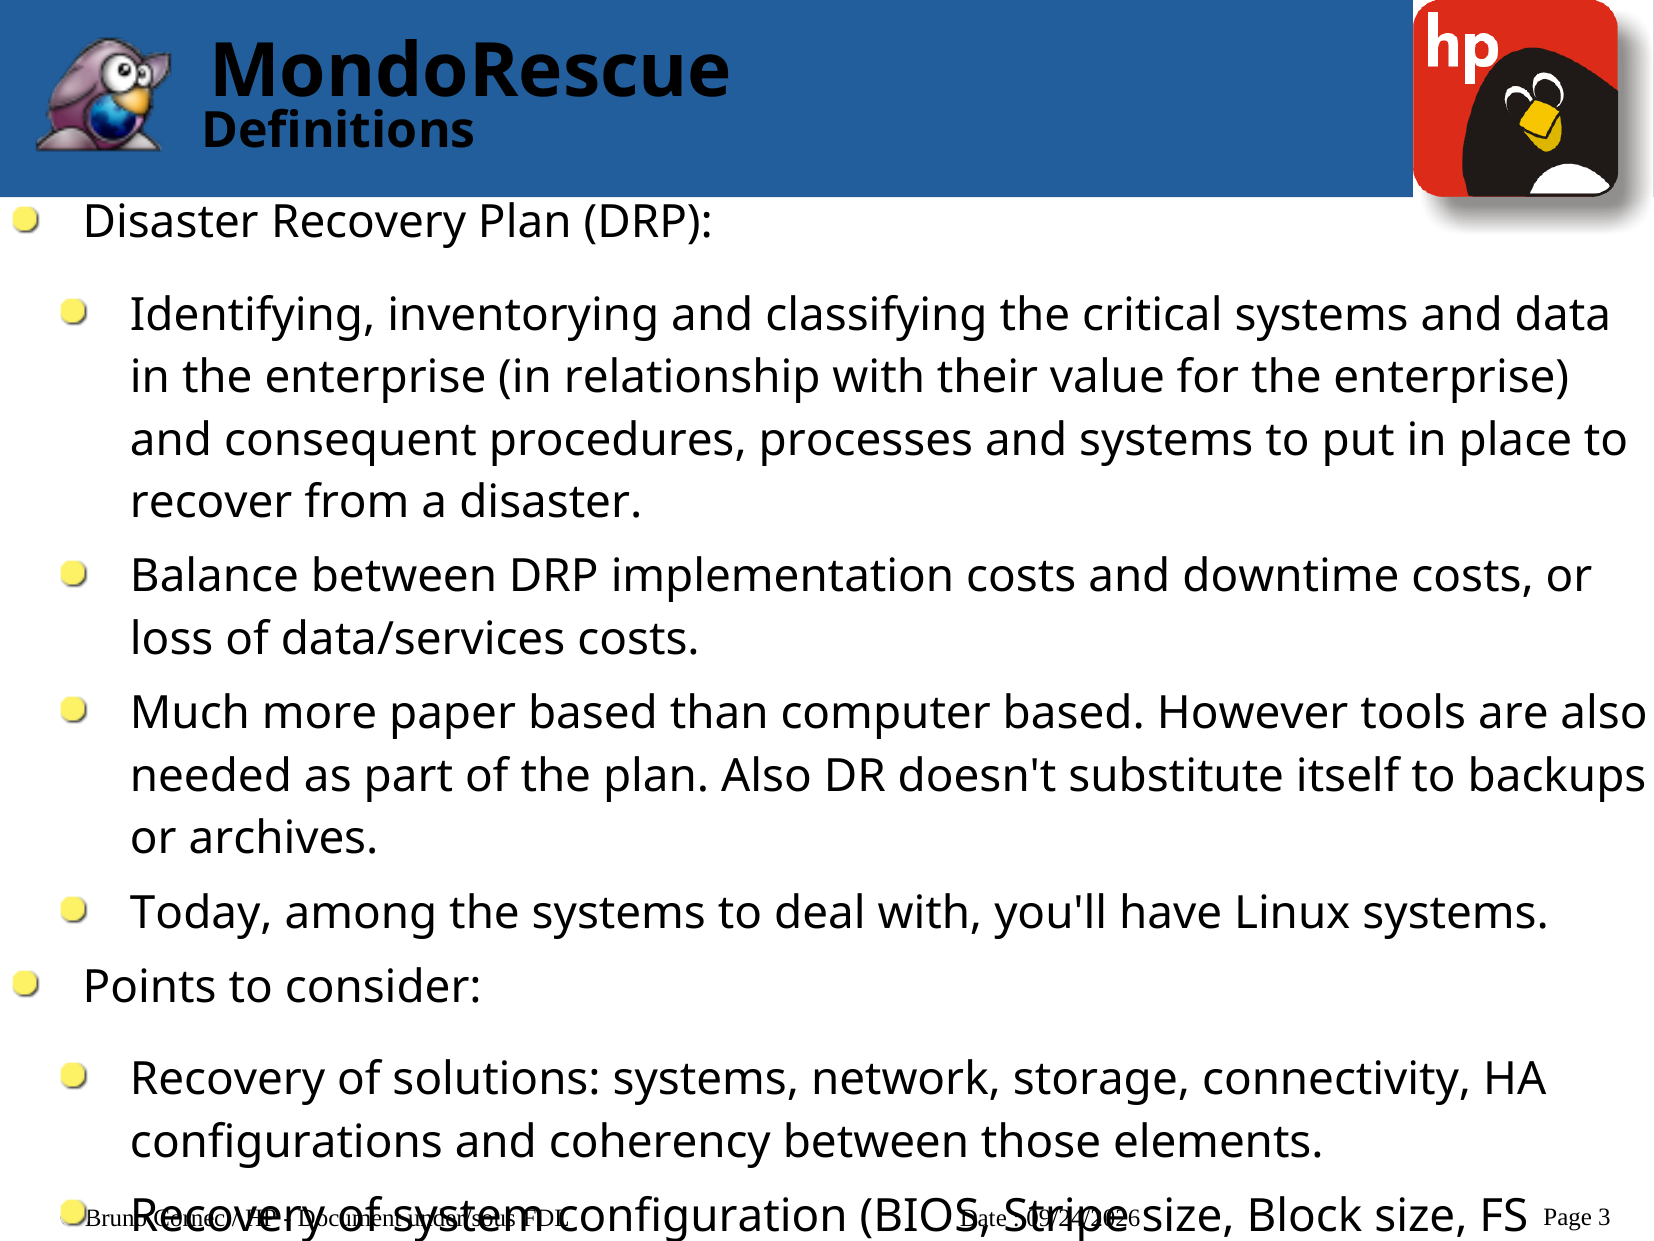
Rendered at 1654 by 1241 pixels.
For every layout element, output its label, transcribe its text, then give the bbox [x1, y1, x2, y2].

list Disaster Recovery Plan (DRP): Identifying, inventorying and classifying the critical systems and data in the enterprise (in relationship with their value for the enterprise) and consequent procedures, processes and systems to put in place to recover from a disaster. Balance between DRP implementation costs and downtime costs, or loss of data/services costs. Much more paper based than computer based. However tools are also needed as part of the plan. Also DR doesn't substitute itself to backups or archives. Today, among the systems to deal with, you'll have Linux systems. Points to consider: Recovery of solutions: systems, network, storage, connectivity, HA configurations and coherency between those elements. Recovery of system configuration (BIOS, Stripe size, Block size, FS layout and options, Boot loader, OS data, users and application data, ...) and coherency between those elements. [0, 188, 1654, 1223]
picture [59, 1223, 90, 1229]
picture [0, 0, 211, 188]
picture [1413, 0, 1654, 188]
title Definitions [200, 26, 1190, 188]
